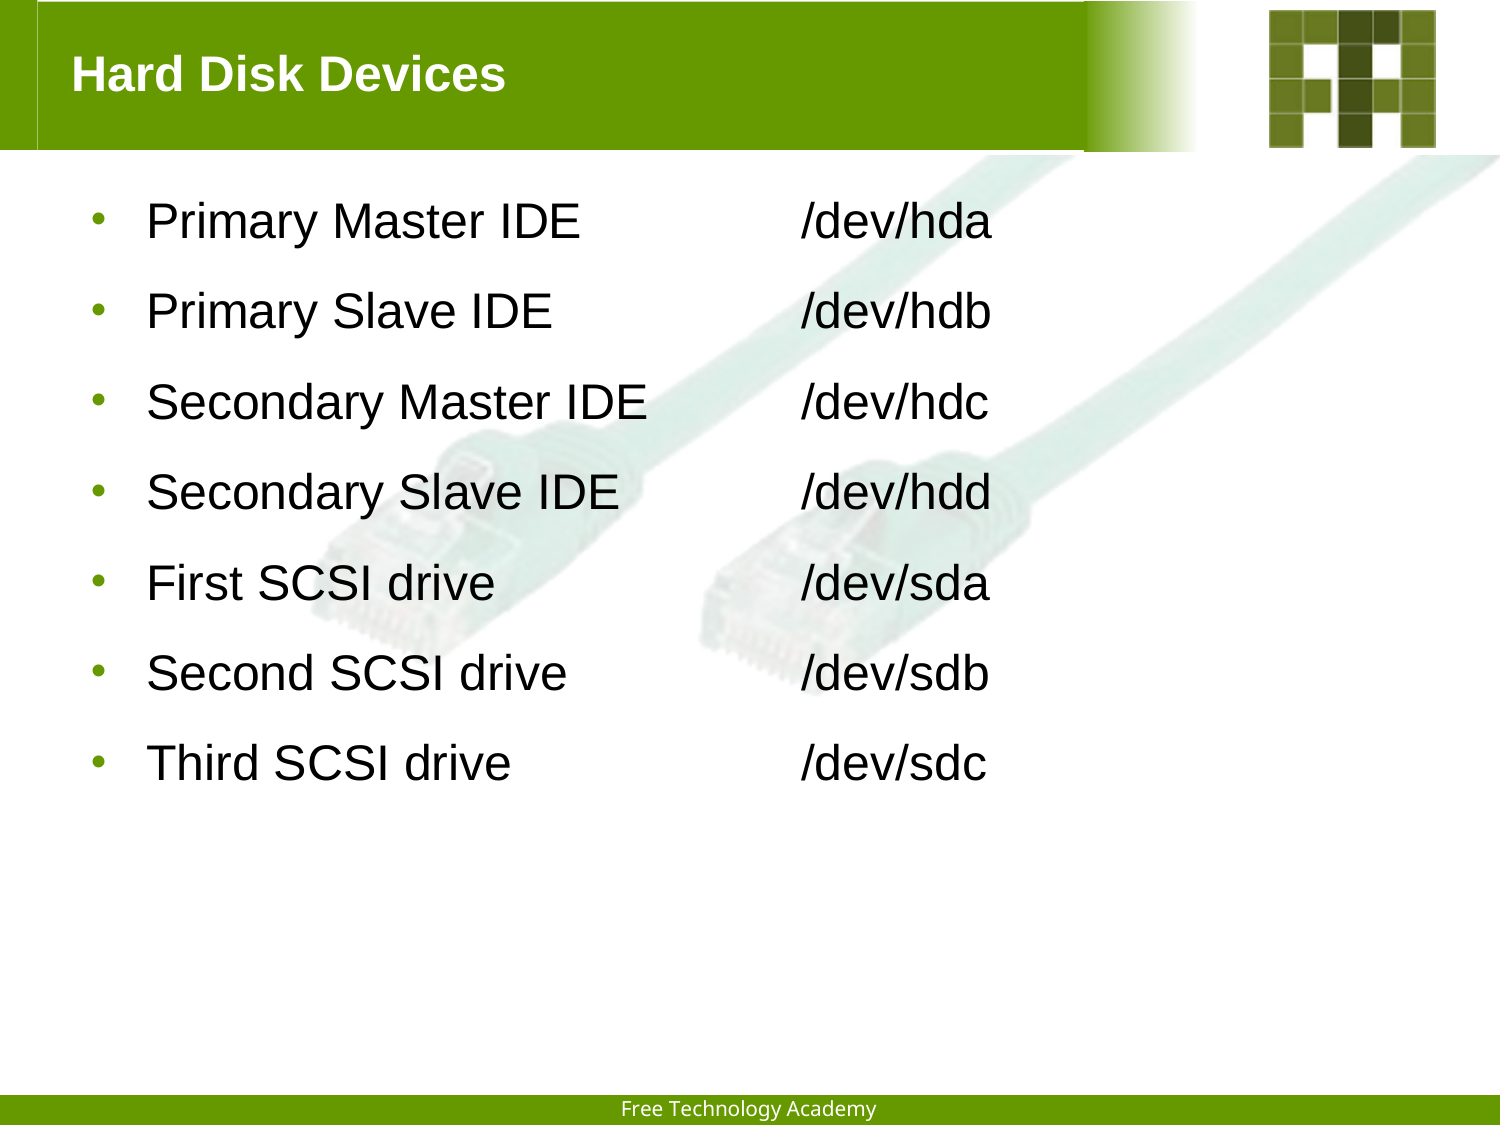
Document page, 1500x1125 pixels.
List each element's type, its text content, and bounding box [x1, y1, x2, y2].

list Primary Master IDE /dev/hda Primary Slave IDE /dev/hdb Secondary Master IDE /dev/hdc Secondary Slave IDE /dev/hdd First SCSI drive /dev/sda Second SCSI drive /dev/sdb Third SCSI drive /dev/sdc [75, 187, 1426, 1065]
picture [1269, 10, 1436, 148]
title Hard Disk Devices [56, 1, 1107, 152]
